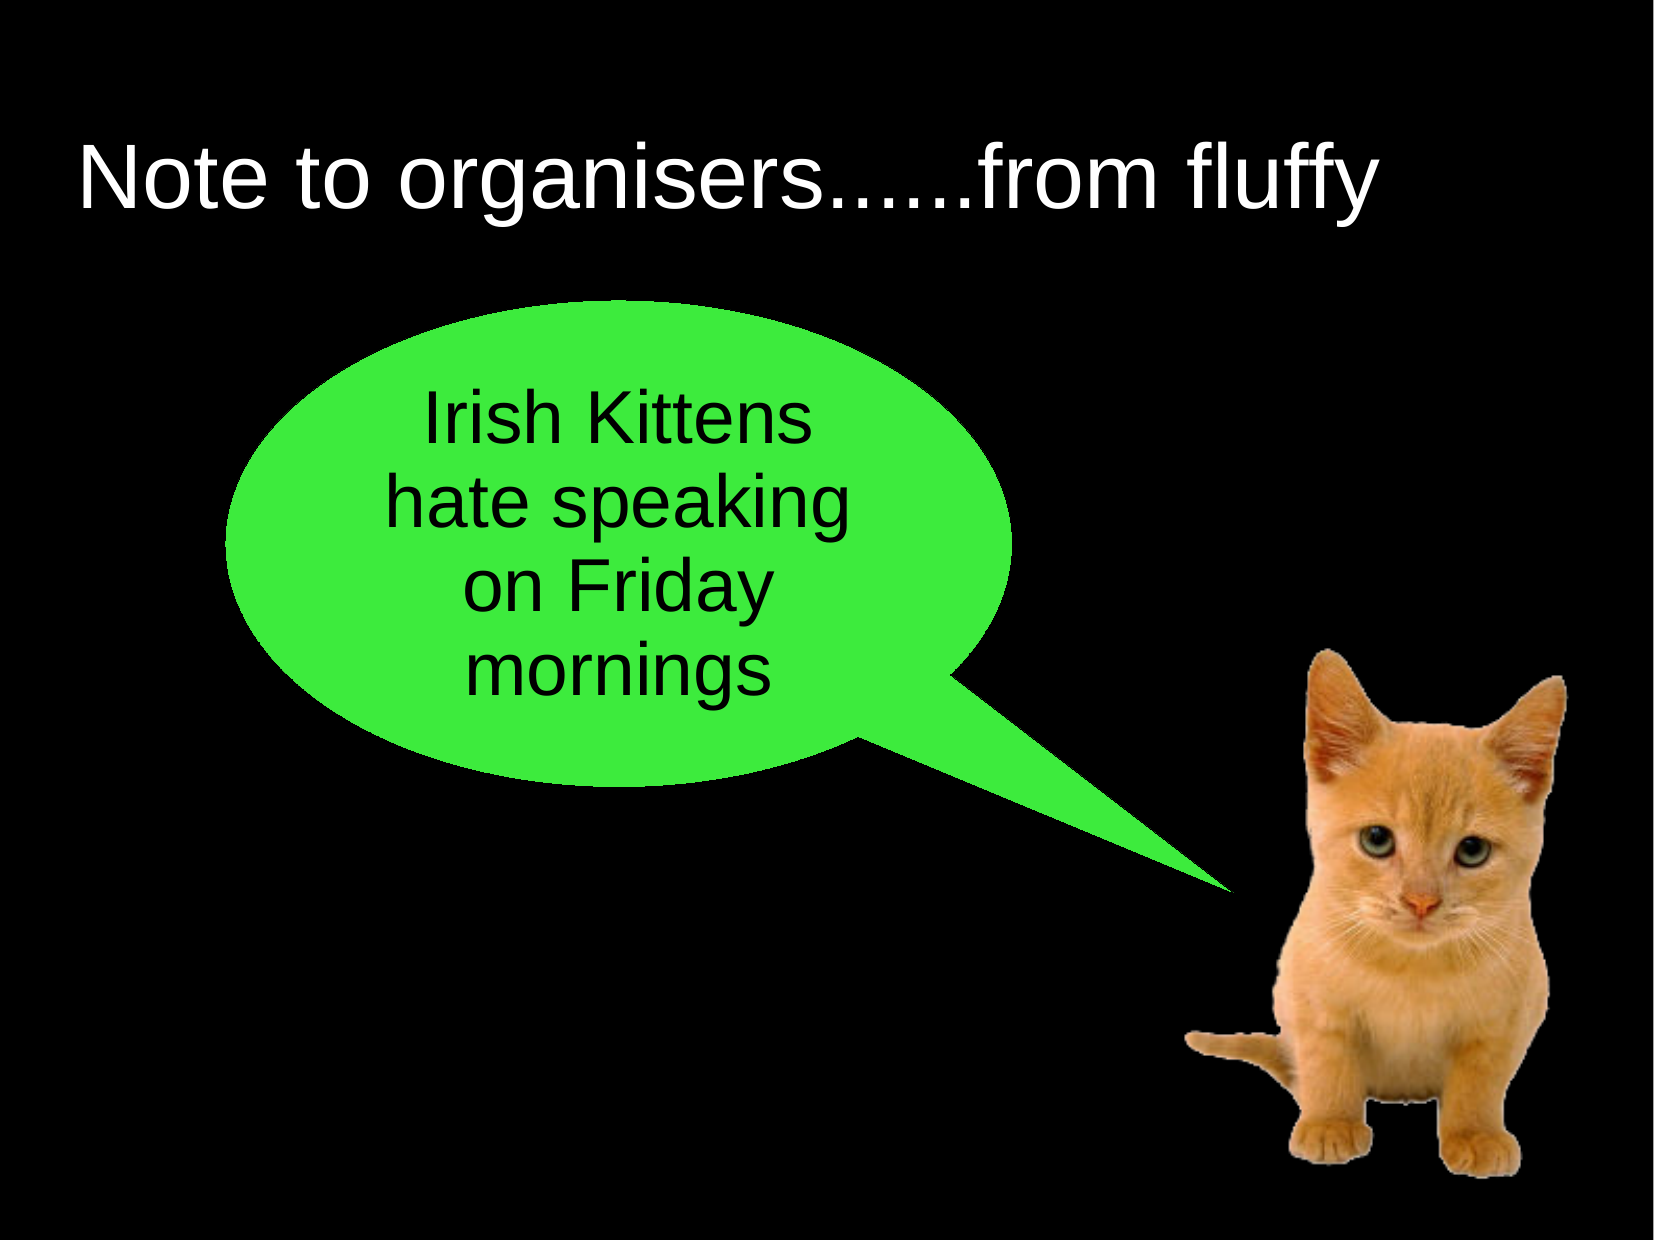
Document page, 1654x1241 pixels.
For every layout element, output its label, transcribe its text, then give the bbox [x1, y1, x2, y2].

text_box Irish Kittens hate speaking on Friday mornings [224, 299, 1236, 895]
picture [937, 600, 1654, 1225]
title Note to organisers......from fluffy [76, 72, 1565, 281]
